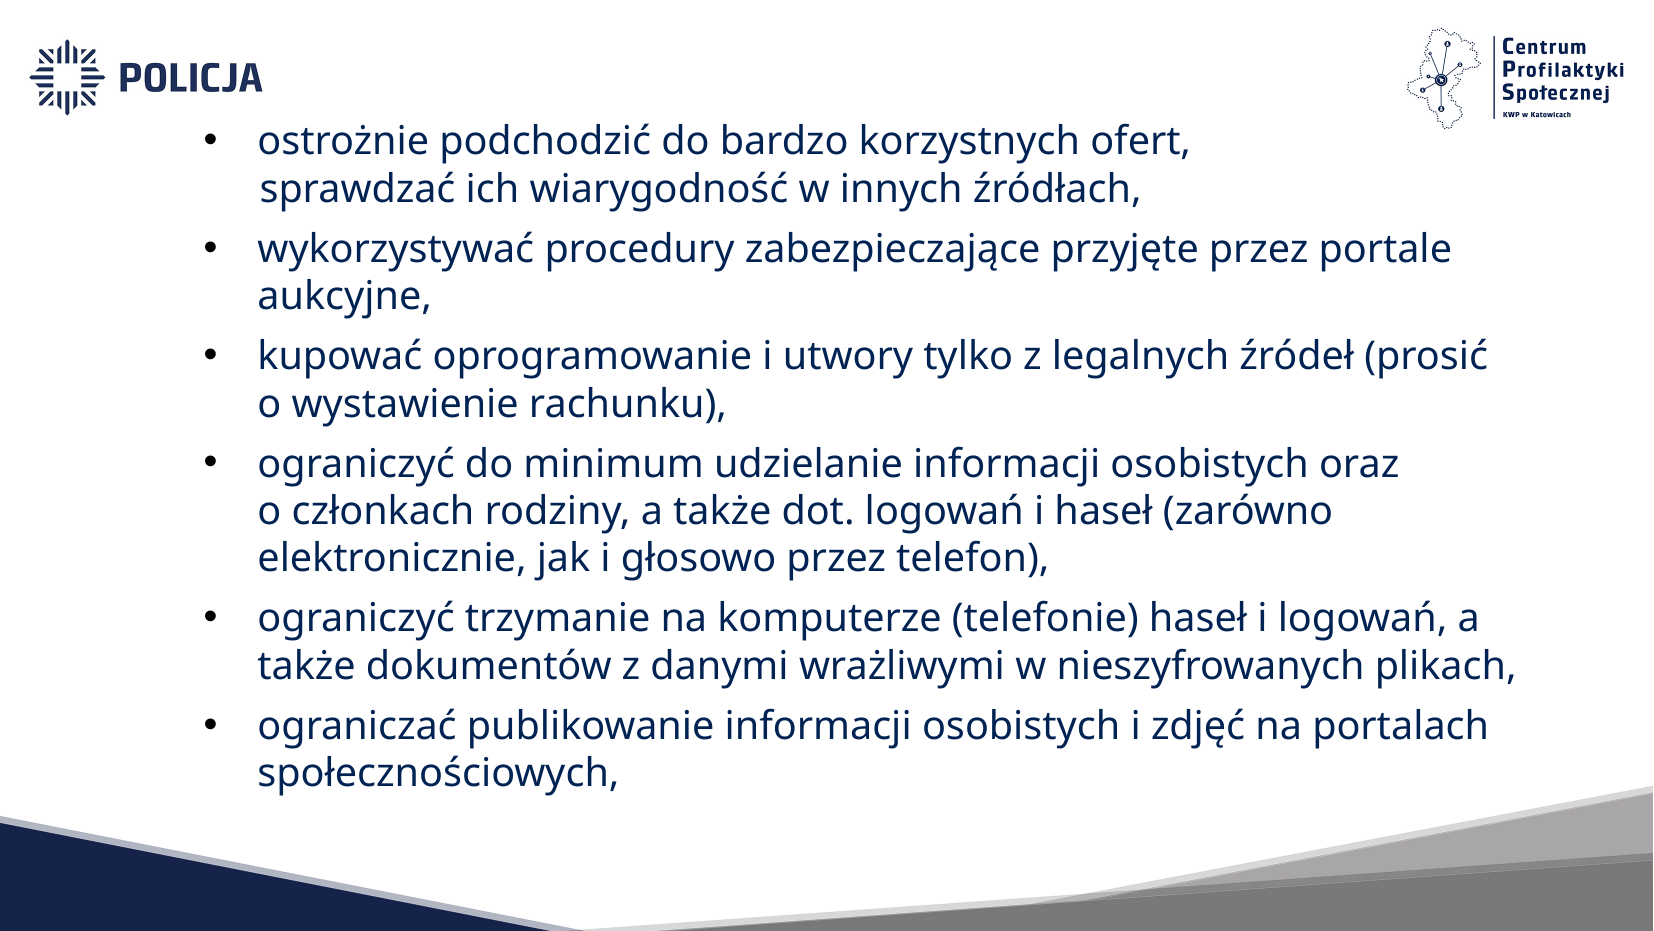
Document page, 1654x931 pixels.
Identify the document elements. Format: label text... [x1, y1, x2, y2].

text_box ostrożnie podchodzić do bardzo korzystnych ofert, sprawdzać ich wiarygodność w innych źródłach, wykorzystywać procedury zabezpieczające przyjęte przez portale aukcyjne, kupować oprogramowanie i utwory tylko z legalnych źródeł (prosić o wystawienie rachunku), ograniczyć do minimum udzielanie informacji osobistych oraz o członkach rodziny, a także dot. logowań i haseł (zarówno elektronicznie, jak i głosowo przez telefon), ograniczyć trzymanie na komputerze (telefonie) haseł i logowań, a także dokumentów z danymi wrażliwymi w nieszyfrowanych plikach, ograniczać publikowanie informacji osobistych i zdjęć na portalach społecznościowych, [188, 107, 1561, 931]
picture [0, 7, 1653, 931]
